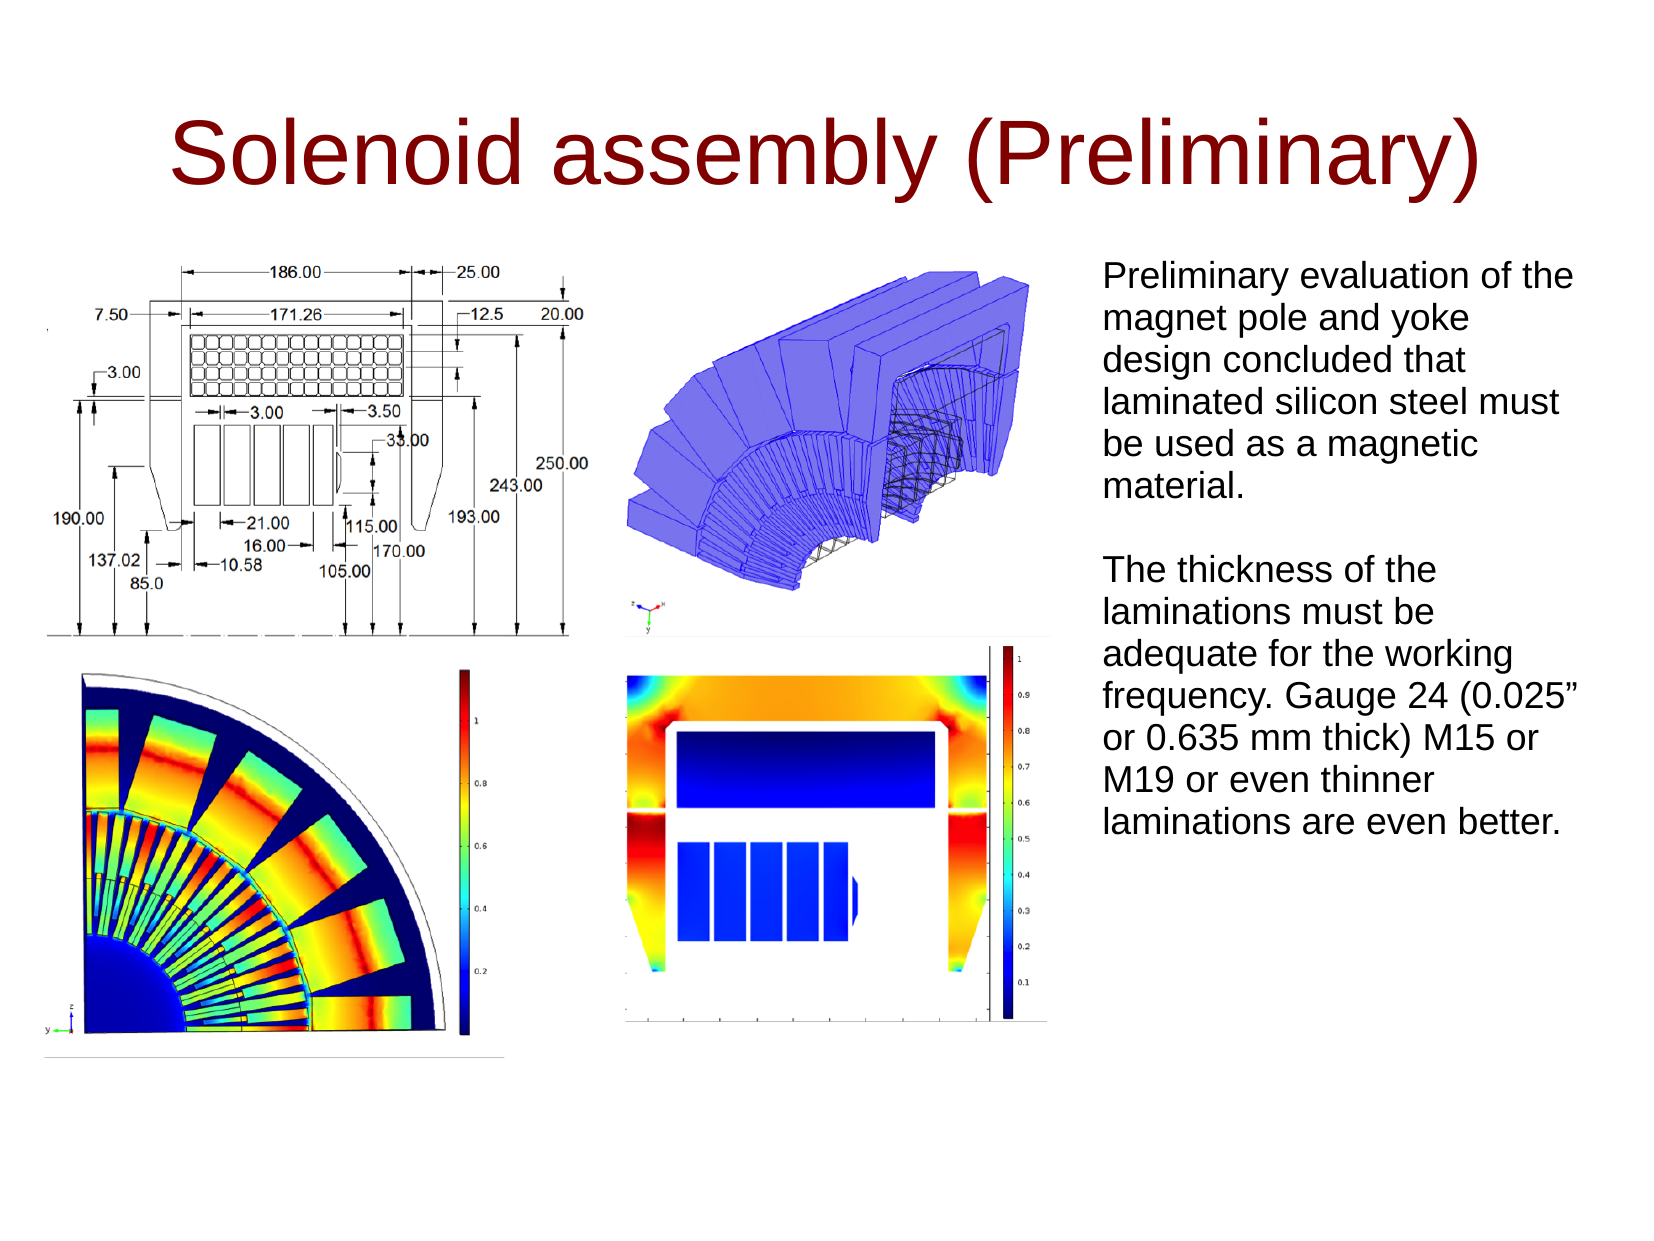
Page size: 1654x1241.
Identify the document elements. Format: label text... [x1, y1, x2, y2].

picture [44, 251, 1051, 1058]
text_box Preliminary evaluation of the magnet pole and yoke design concluded that laminated silicon steel must be used as a magnetic material. The thickness of the laminations must be adequate for the working frequency. Gauge 24 (0.025” or 0.635 mm thick) M15 or M19 or even thinner laminations are even better. [1087, 247, 1594, 893]
title Solenoid assembly (Preliminary) [82, 49, 1571, 257]
